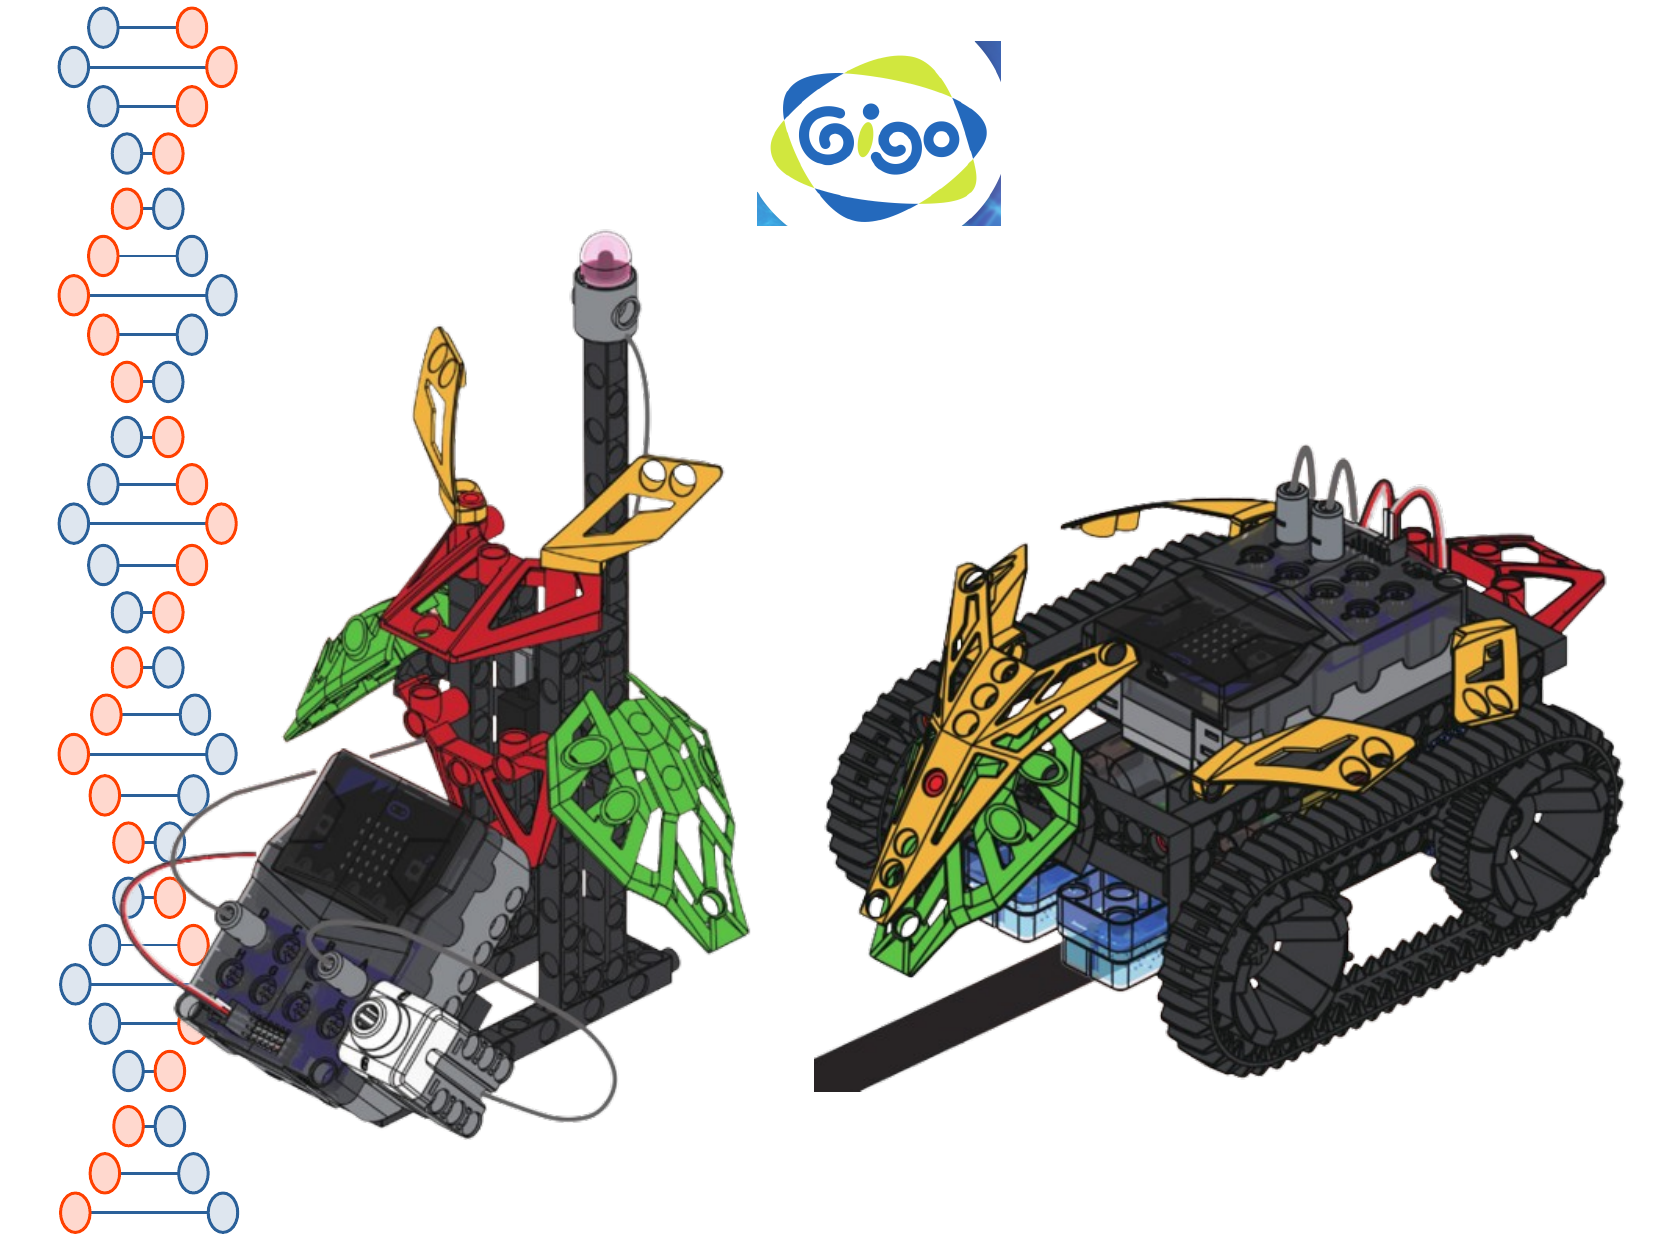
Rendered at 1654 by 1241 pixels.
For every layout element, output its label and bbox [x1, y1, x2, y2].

picture [105, 41, 1001, 1160]
picture [814, 427, 1654, 1092]
